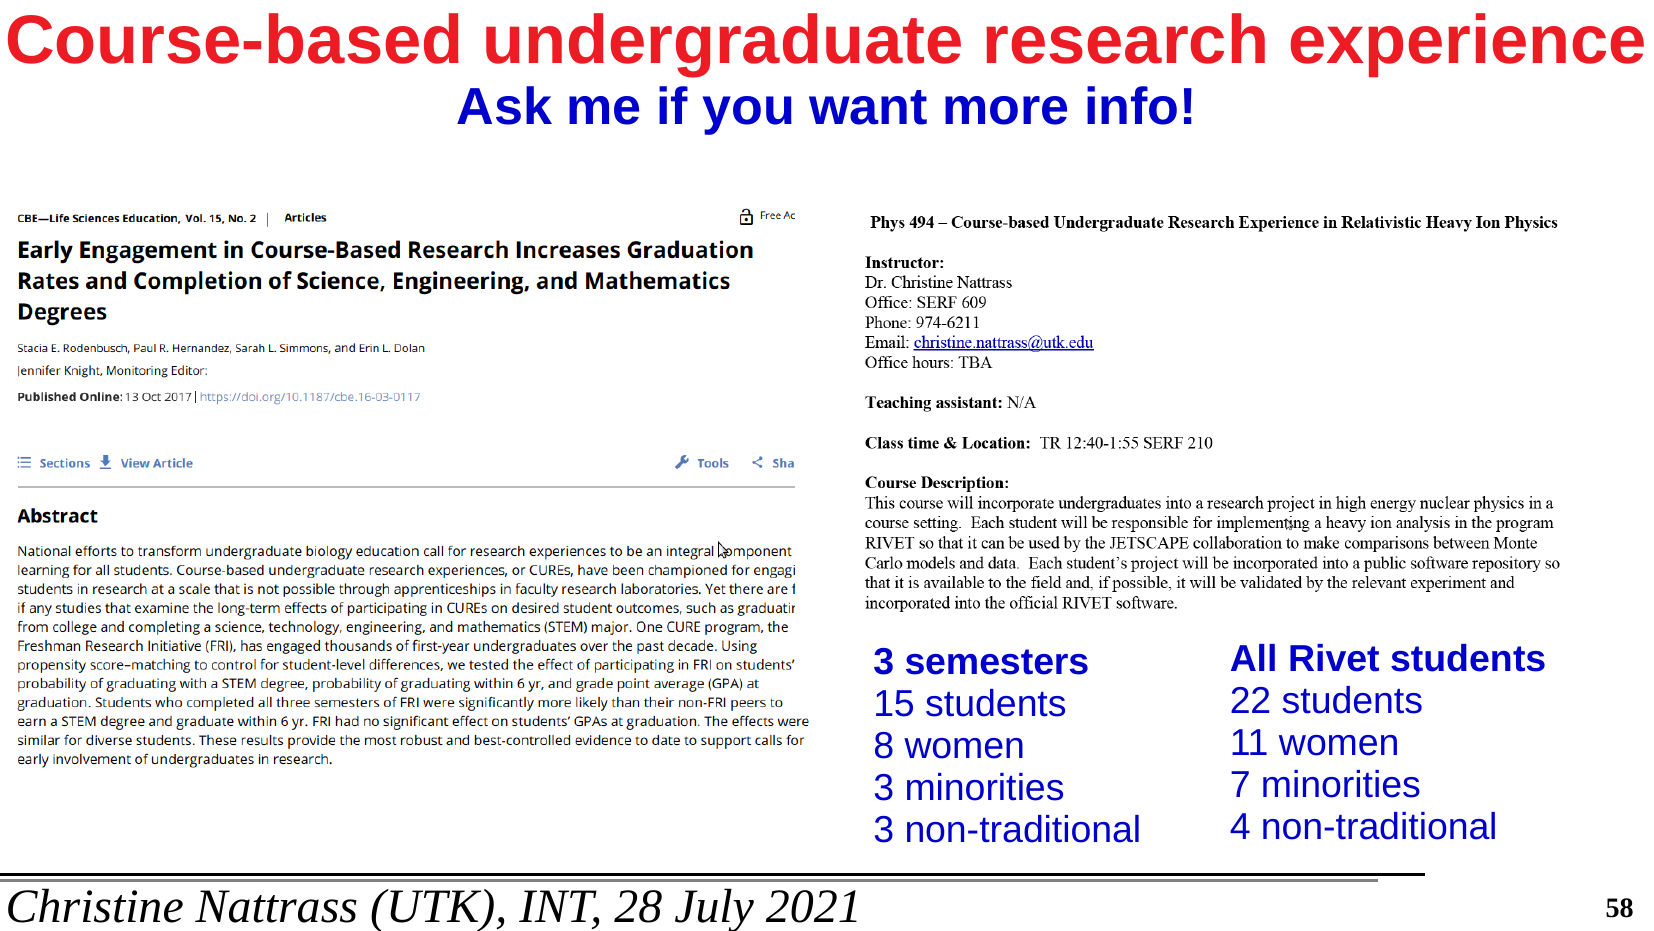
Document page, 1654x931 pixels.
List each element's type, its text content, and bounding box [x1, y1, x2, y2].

picture [0, 179, 1621, 781]
title Course-based undergraduate research experience Ask me if you want more info! [0, 0, 1654, 136]
text_box 3 semesters 15 students 8 women 3 minorities 3 non-traditional [858, 633, 1186, 901]
text_box All Rivet students 22 students 11 women 7 minorities 4 non-traditional [1215, 630, 1636, 856]
